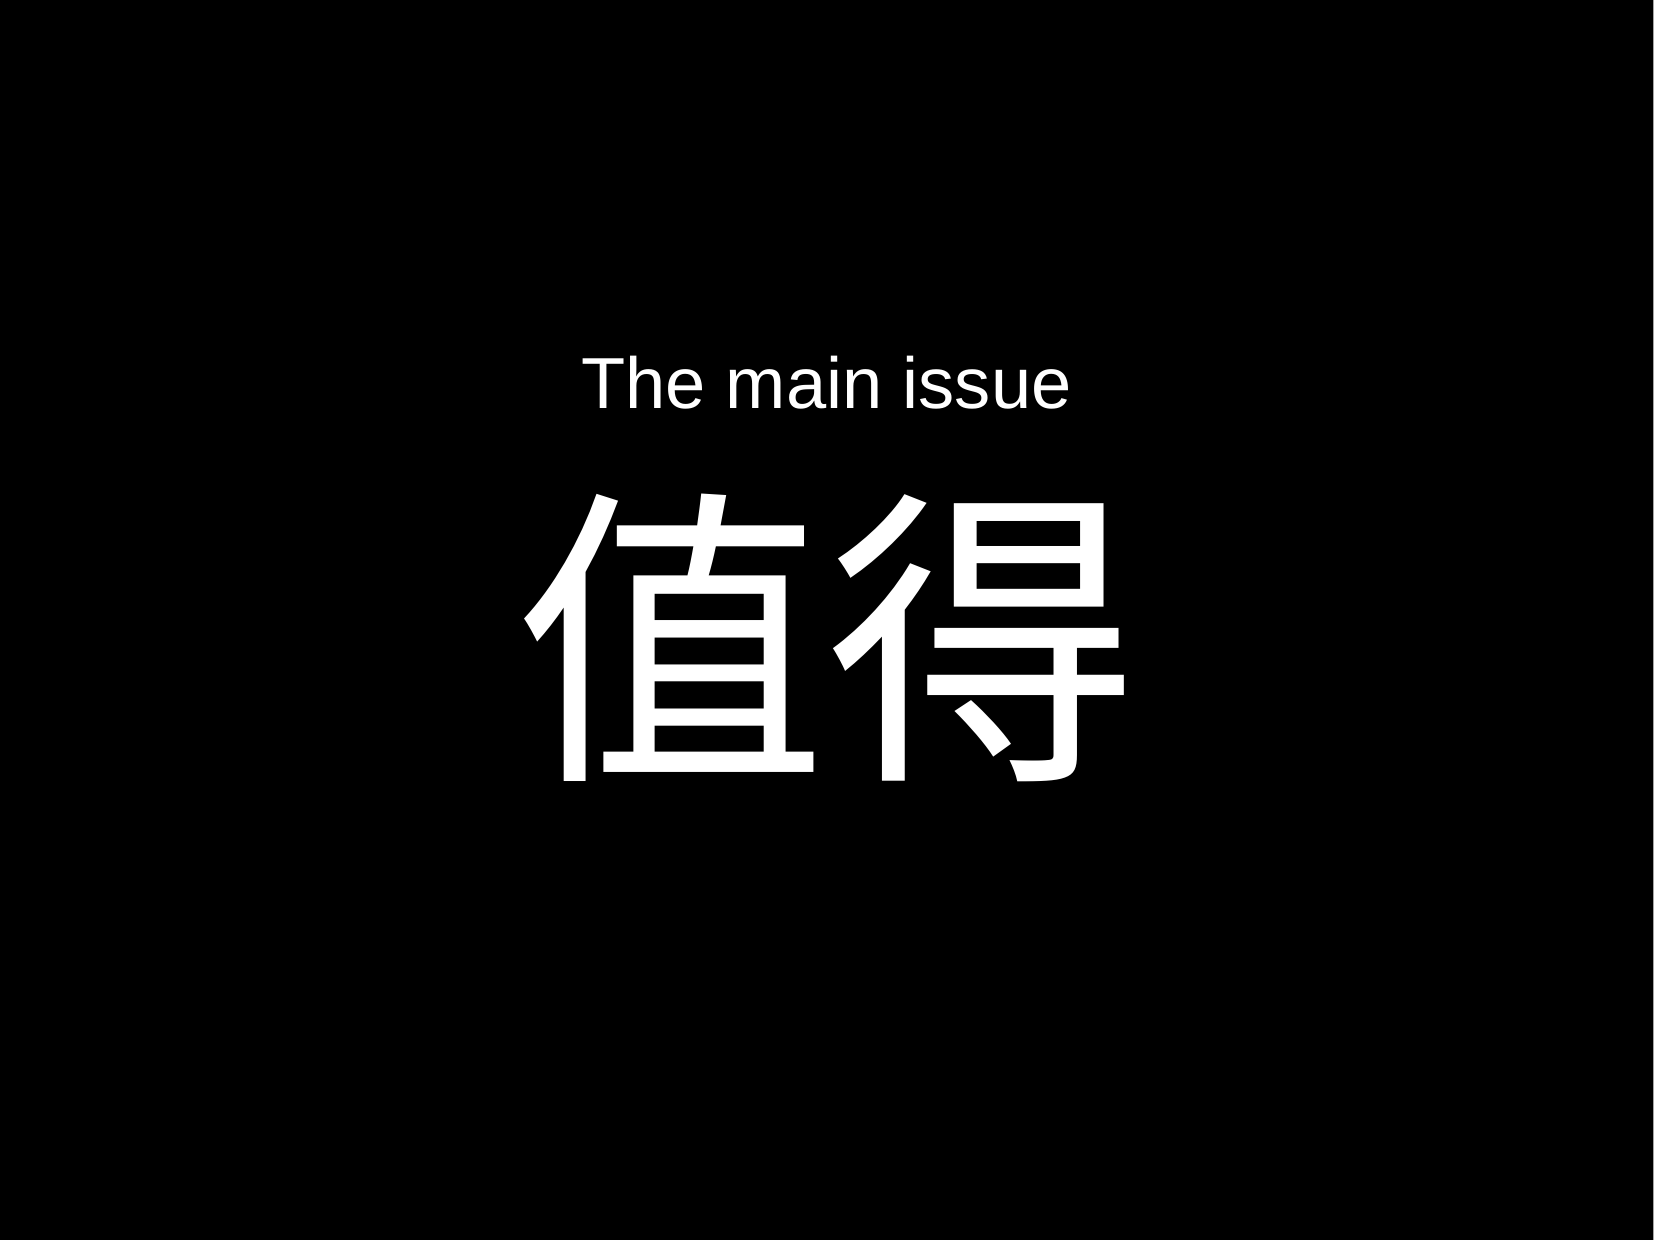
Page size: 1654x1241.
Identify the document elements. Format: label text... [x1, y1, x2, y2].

list The main issue [82, 343, 1571, 479]
title 值得 [82, 479, 1571, 825]
